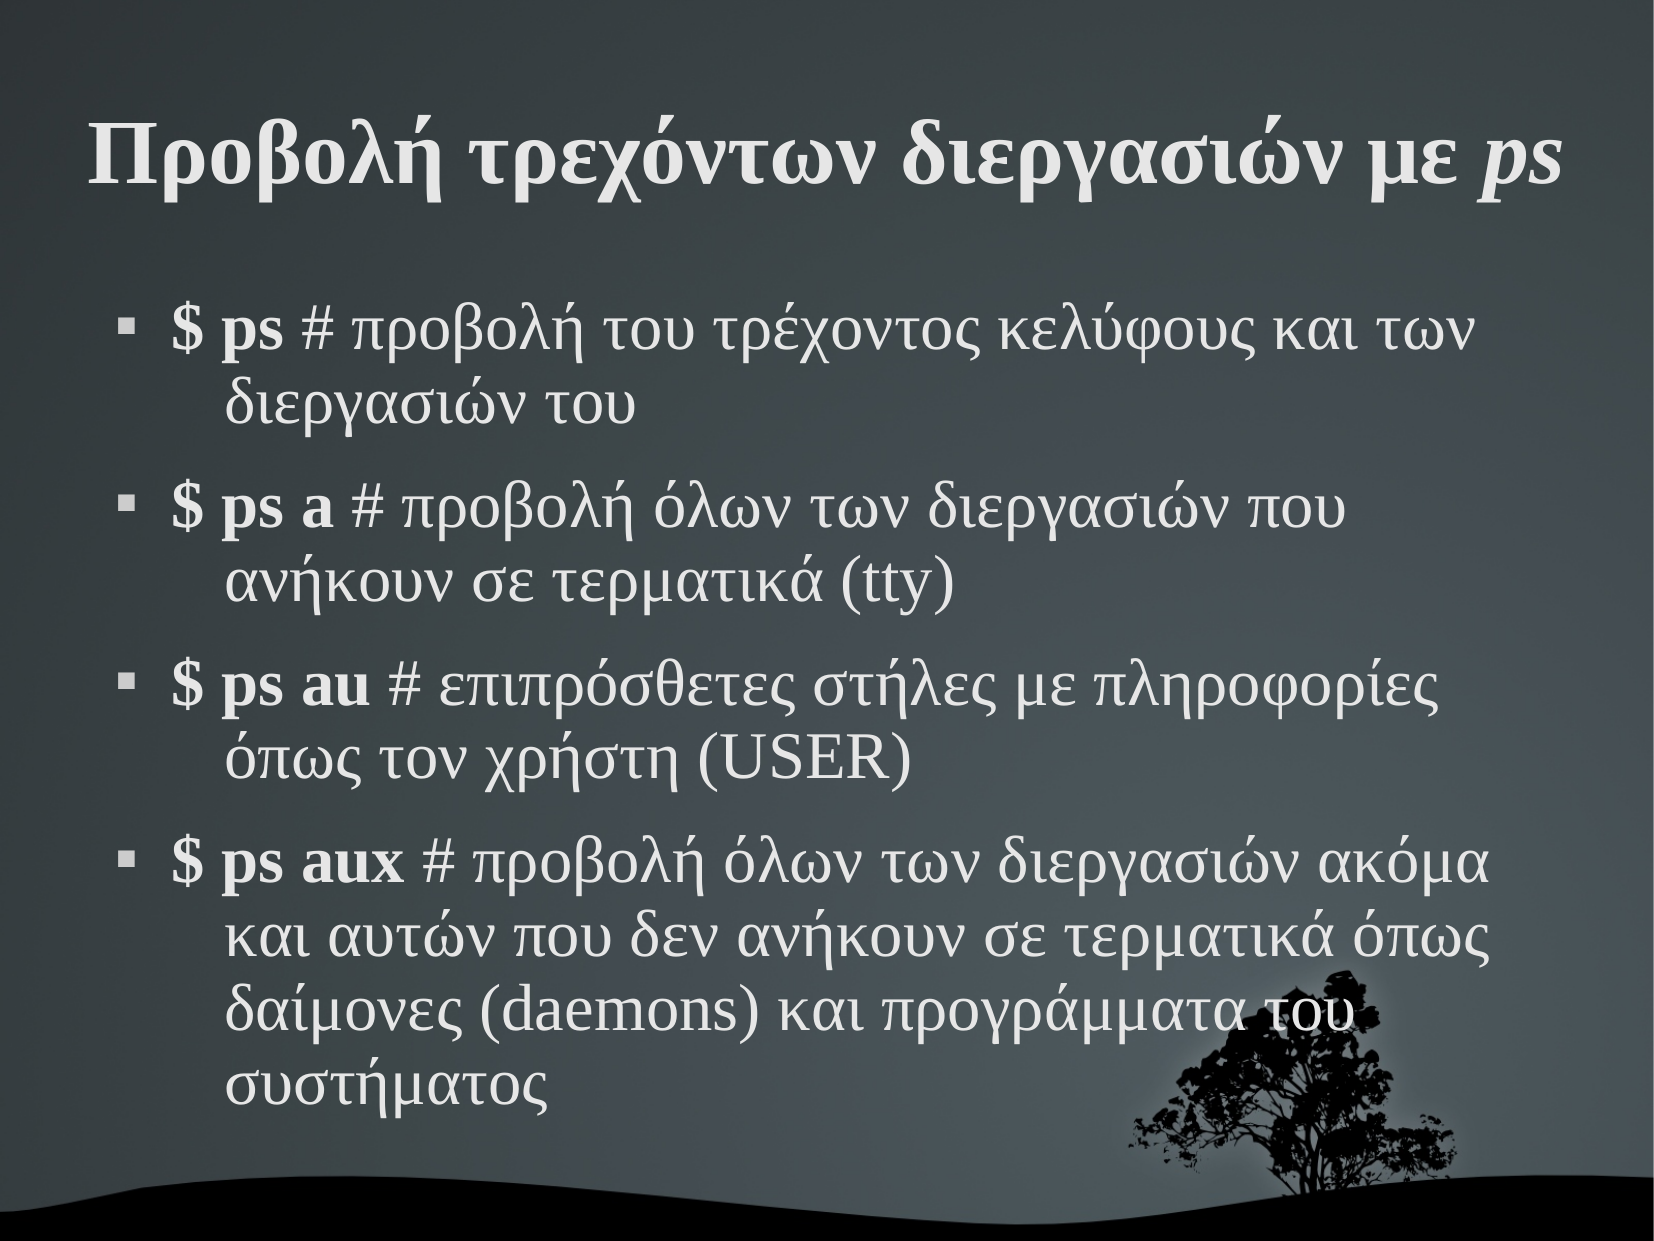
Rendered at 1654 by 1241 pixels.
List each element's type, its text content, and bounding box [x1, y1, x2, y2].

title Προβολή τρεχόντων διεργασιών με ps [82, 49, 1571, 257]
picture [0, 0, 1654, 1241]
list $ ps # προβολή του τρέχοντος κελύφους και των διεργασιών του $ ps a # προβολή όλων των διεργασιών που ανήκουν σε τερματικά (tty) $ ps au # επιπρόσθετες στήλες με πληροφορίες όπως τον χρήστη (USER) $ ps aux # προβολή όλων των διεργασιών ακόμα και αυτών που δεν ανήκουν σε τερματικά όπως δαίμονες (daemons) και προγράμματα του συστήματος [82, 290, 1571, 1213]
